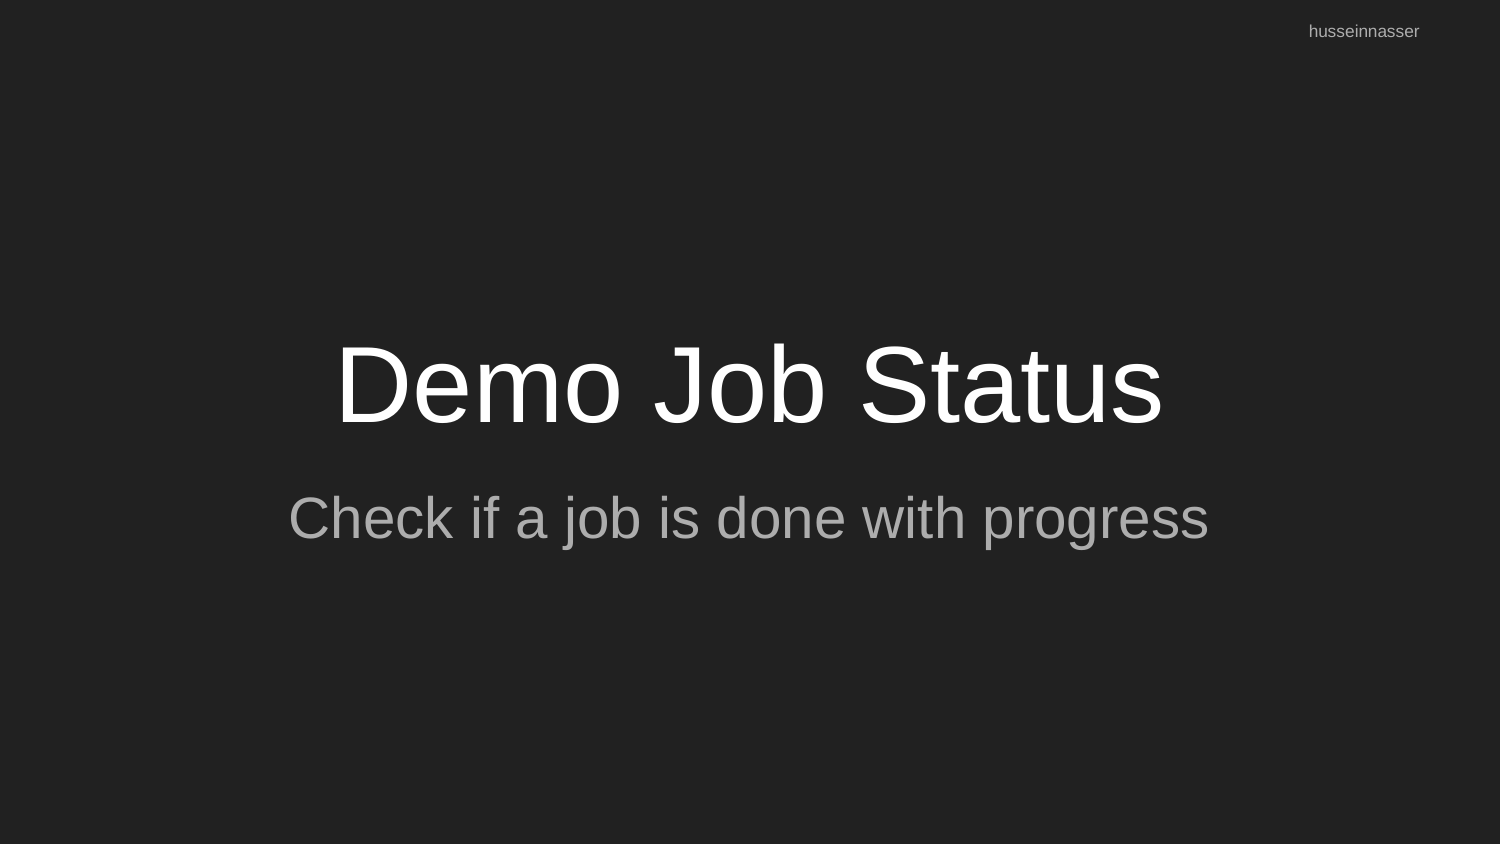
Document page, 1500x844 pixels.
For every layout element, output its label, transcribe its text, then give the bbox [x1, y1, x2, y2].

subtitle Check if a job is done with progress [51, 464, 1449, 595]
title Demo Job Status [51, 122, 1449, 459]
subtitle husseinnasser [1236, 11, 1492, 53]
